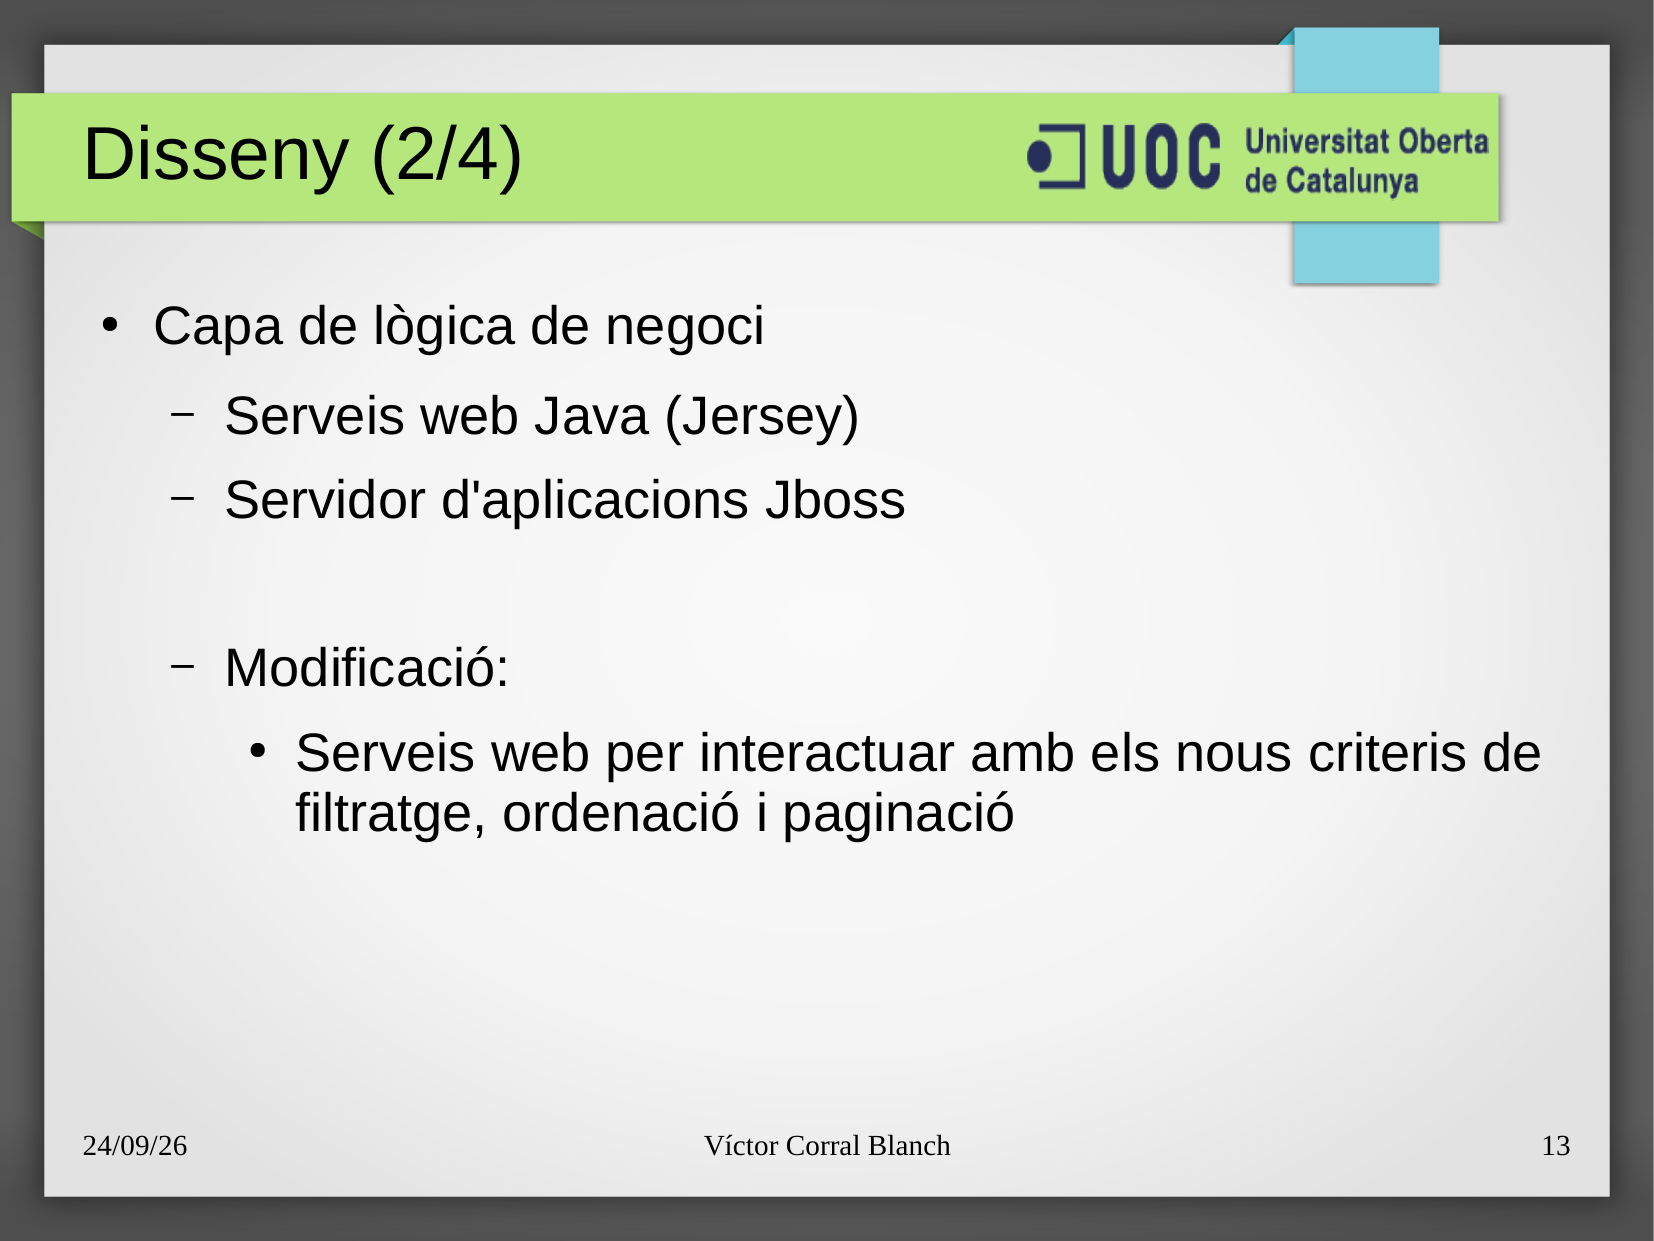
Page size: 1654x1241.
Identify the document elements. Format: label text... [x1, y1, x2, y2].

list Capa de lògica de negoci Serveis web Java (Jersey) Servidor d'aplicacions Jboss Modificació: Serveis web per interactuar amb els nous criteris de filtratge, ordenació i paginació [82, 295, 1571, 1015]
picture [0, 0, 1654, 1241]
title Disseny (2/4) [82, 94, 1016, 213]
